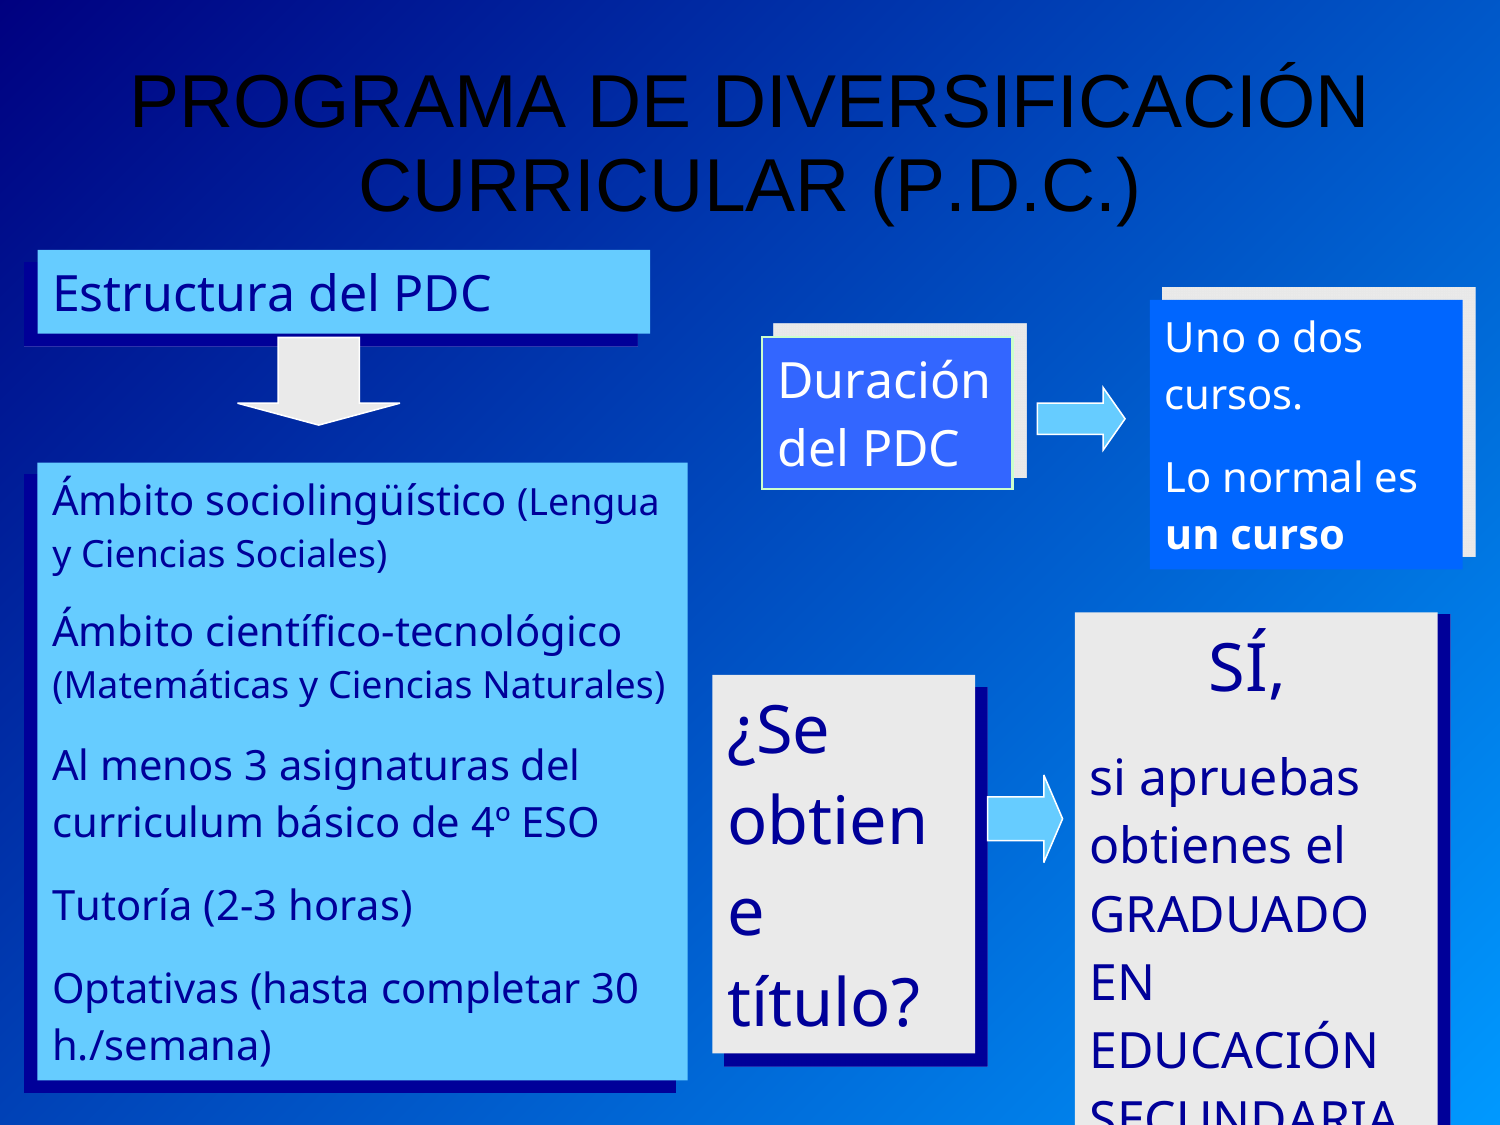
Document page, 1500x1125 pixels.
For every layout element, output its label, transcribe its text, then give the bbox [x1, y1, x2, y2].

text_box Estructura del PDC [37, 249, 651, 334]
text_box SÍ, si apruebas obtienes el GRADUADO EN EDUCACIÓN SECUNDARIA [1074, 612, 1438, 1125]
text_box Ámbito sociolingüístico (Lengua y Ciencias Sociales) Ámbito científico-tecnológico (Matemáticas y Ciencias Naturales) Al menos 3 asignaturas del curriculum básico de 4º ESO Tutoría (2-3 horas) Optativas (hasta completar 30 h./semana) [37, 462, 688, 1081]
text_box [237, 337, 400, 426]
text_box [1037, 387, 1126, 451]
text_box Uno o dos cursos. Lo normal es un curso [1149, 299, 1463, 570]
title PROGRAMA DE DIVERSIFICACIÓN CURRICULAR (P.D.C.) [0, 49, 1500, 238]
text_box ¿Se obtiene título? [712, 674, 976, 1054]
text_box [987, 774, 1063, 863]
text_box Duración del PDC [762, 337, 1013, 490]
